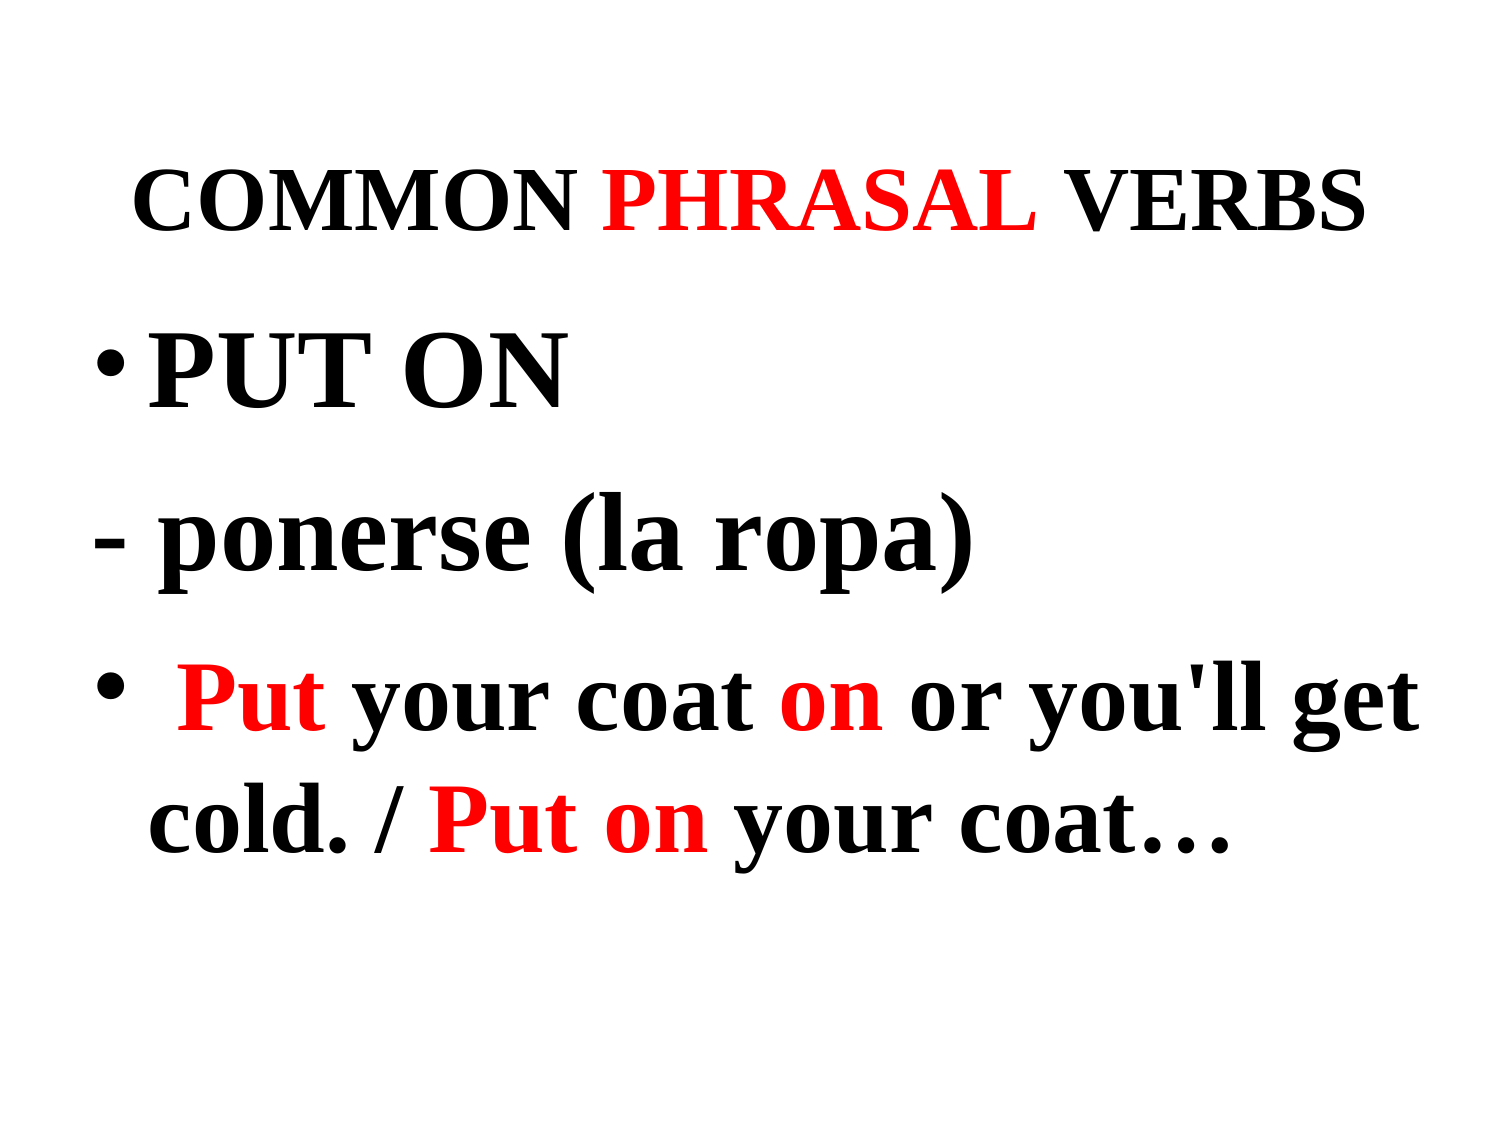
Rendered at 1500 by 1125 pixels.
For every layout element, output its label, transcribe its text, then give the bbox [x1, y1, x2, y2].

list PUT ON - ponerse (la ropa) Put your coat on or you'll get cold. / Put on your coat… [76, 287, 1447, 1000]
title COMMON PHRASAL VERBS [112, 99, 1388, 287]
